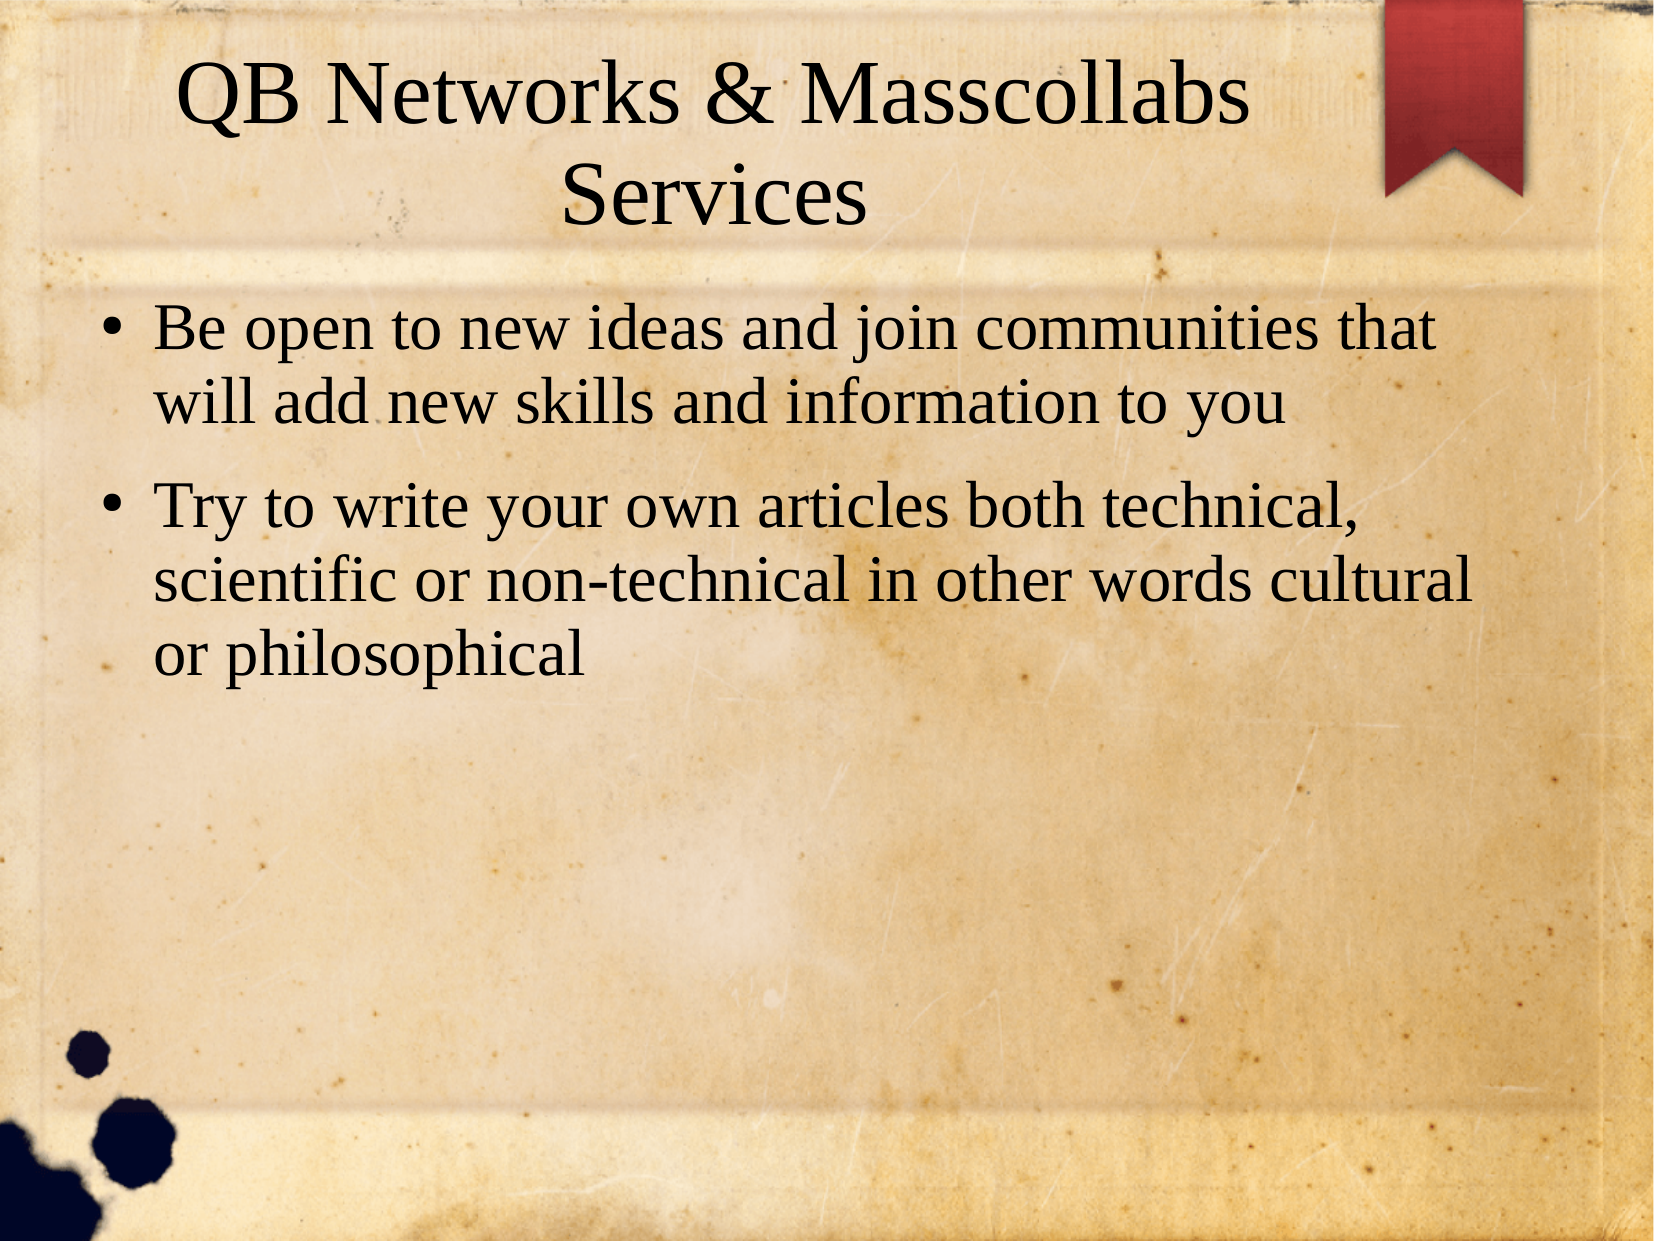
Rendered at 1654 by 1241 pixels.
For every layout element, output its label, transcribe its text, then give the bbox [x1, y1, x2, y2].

list Be open to new ideas and join communities that will add new skills and information to you Try to write your own articles both technical, scientific or non-technical in other words cultural or philosophical [82, 290, 1538, 1010]
title QB Networks & Masscollabs Services [82, 41, 1347, 245]
picture [0, 0, 1654, 1241]
